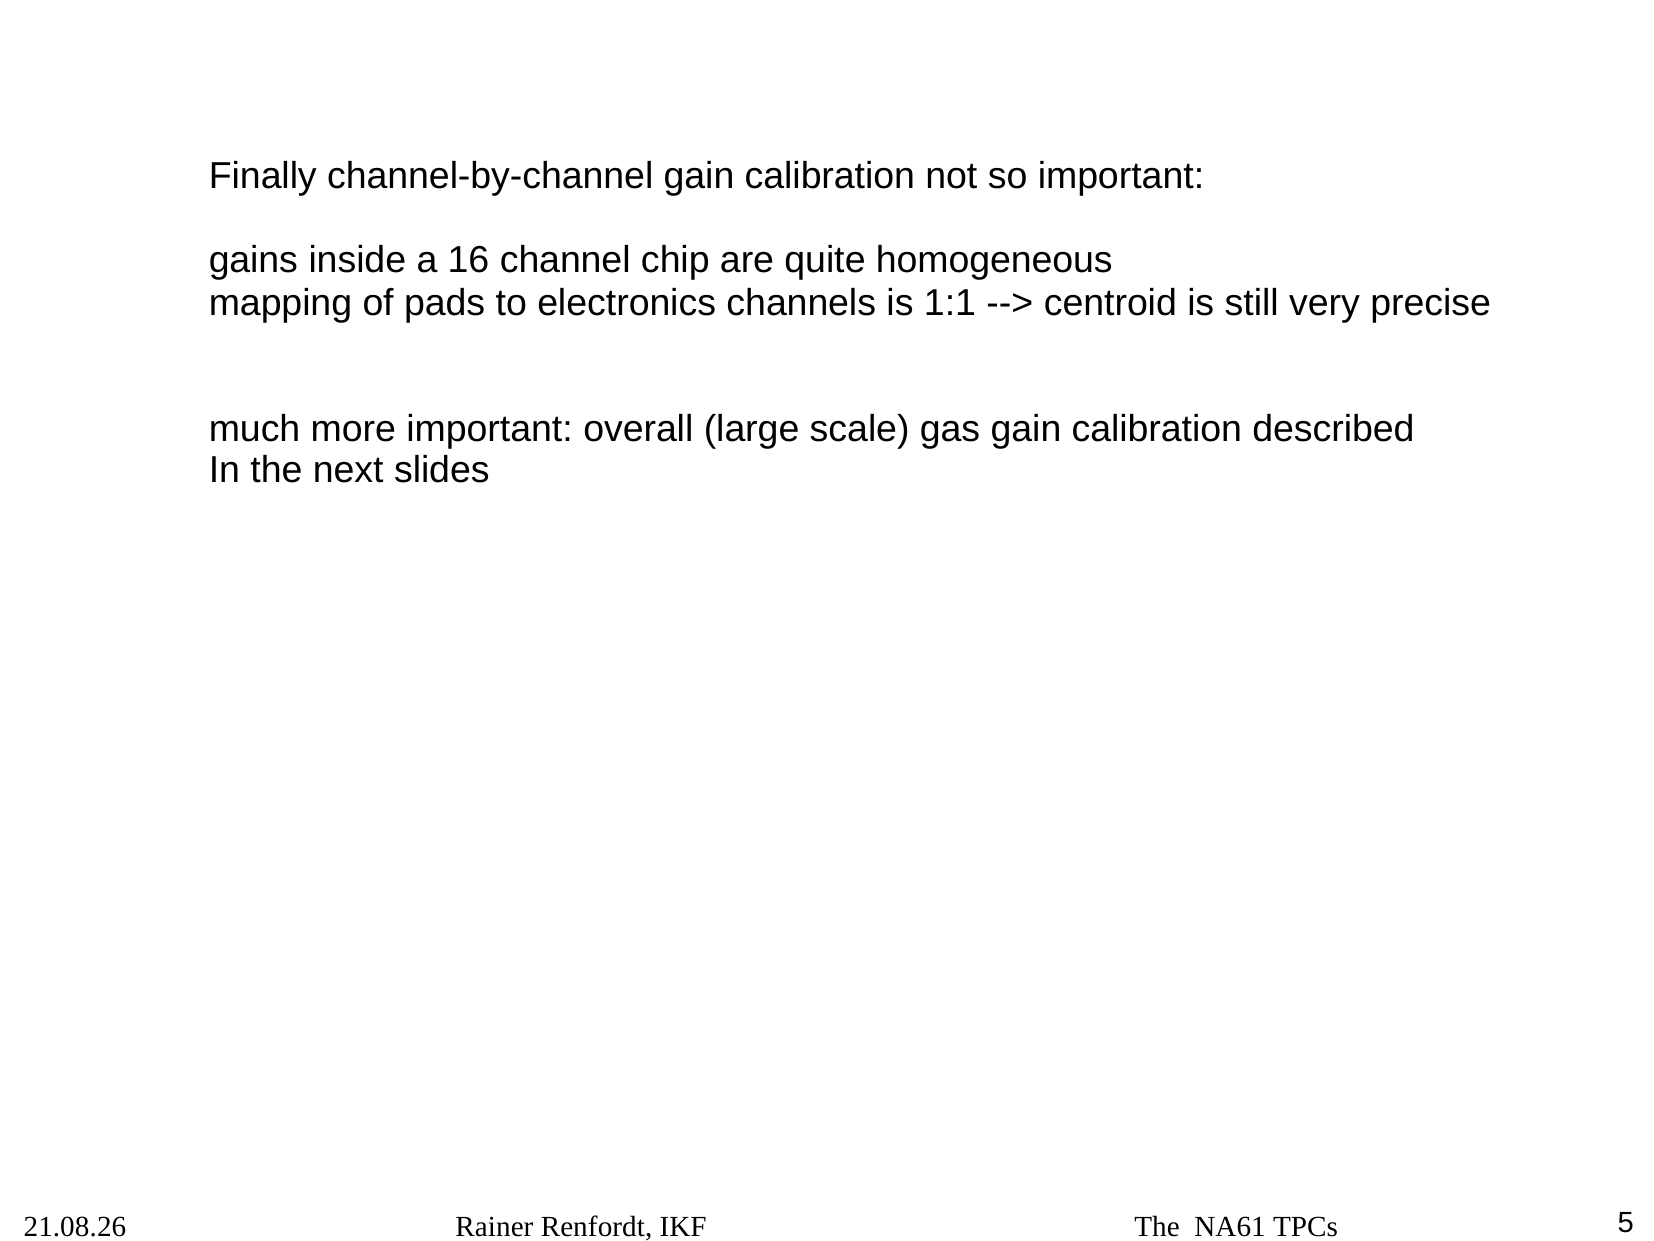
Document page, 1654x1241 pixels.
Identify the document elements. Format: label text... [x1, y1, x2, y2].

text_box Finally channel-by-channel gain calibration not so important: gains inside a 16 channel chip are quite homogeneous mapping of pads to electronics channels is 1:1 --> centroid is still very precise much more important: overall (large scale) gas gain calibration described In the next slides [193, 147, 1506, 499]
